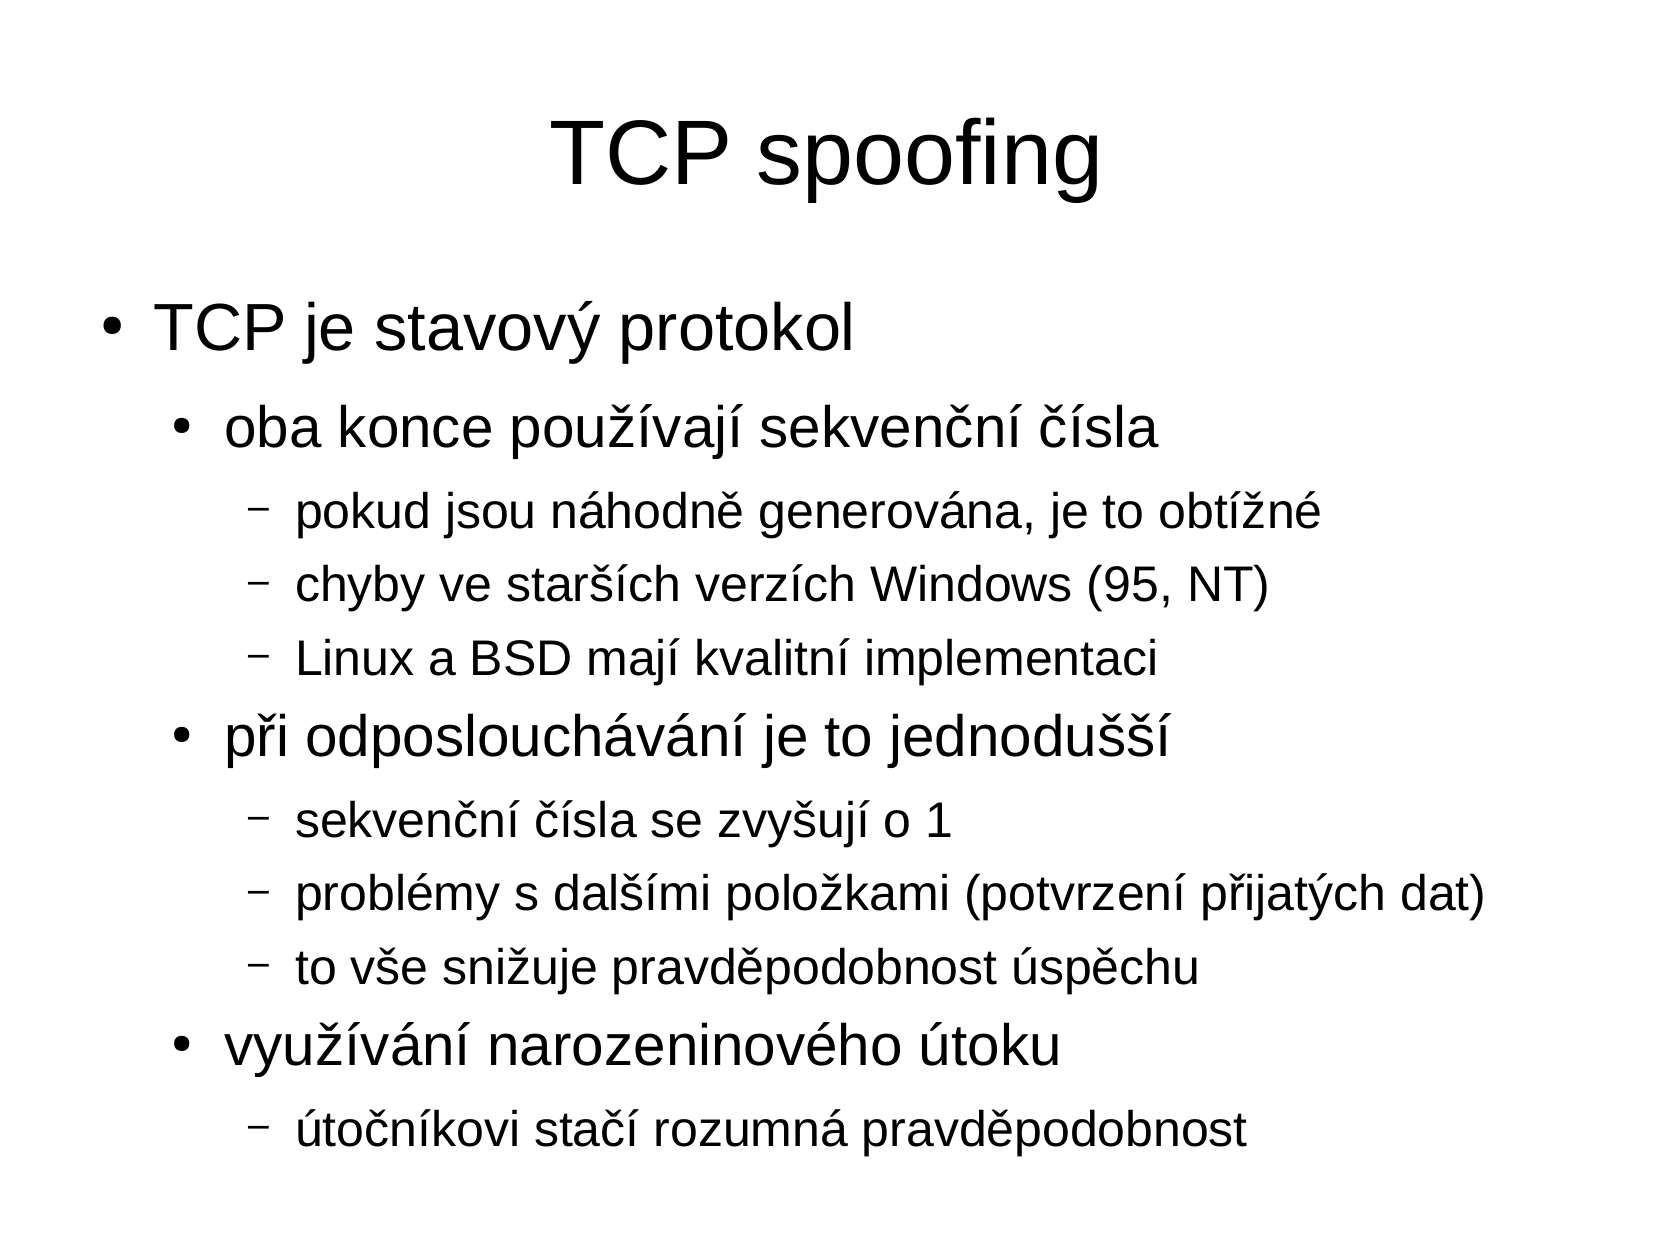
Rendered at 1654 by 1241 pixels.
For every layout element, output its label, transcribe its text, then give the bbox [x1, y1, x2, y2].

list TCP je stavový protokol oba konce používají sekvenční čísla pokud jsou náhodně generována, je to obtížné chyby ve starších verzích Windows (95, NT) Linux a BSD mají kvalitní implementaci při odposlouchávání je to jednodušší sekvenční čísla se zvyšují o 1 problémy s dalšími položkami (potvrzení přijatých dat) to vše snižuje pravděpodobnost úspěchu využívání narozeninového útoku útočníkovi stačí rozumná pravděpodobnost [82, 290, 1571, 1158]
title TCP spoofing [82, 49, 1571, 257]
